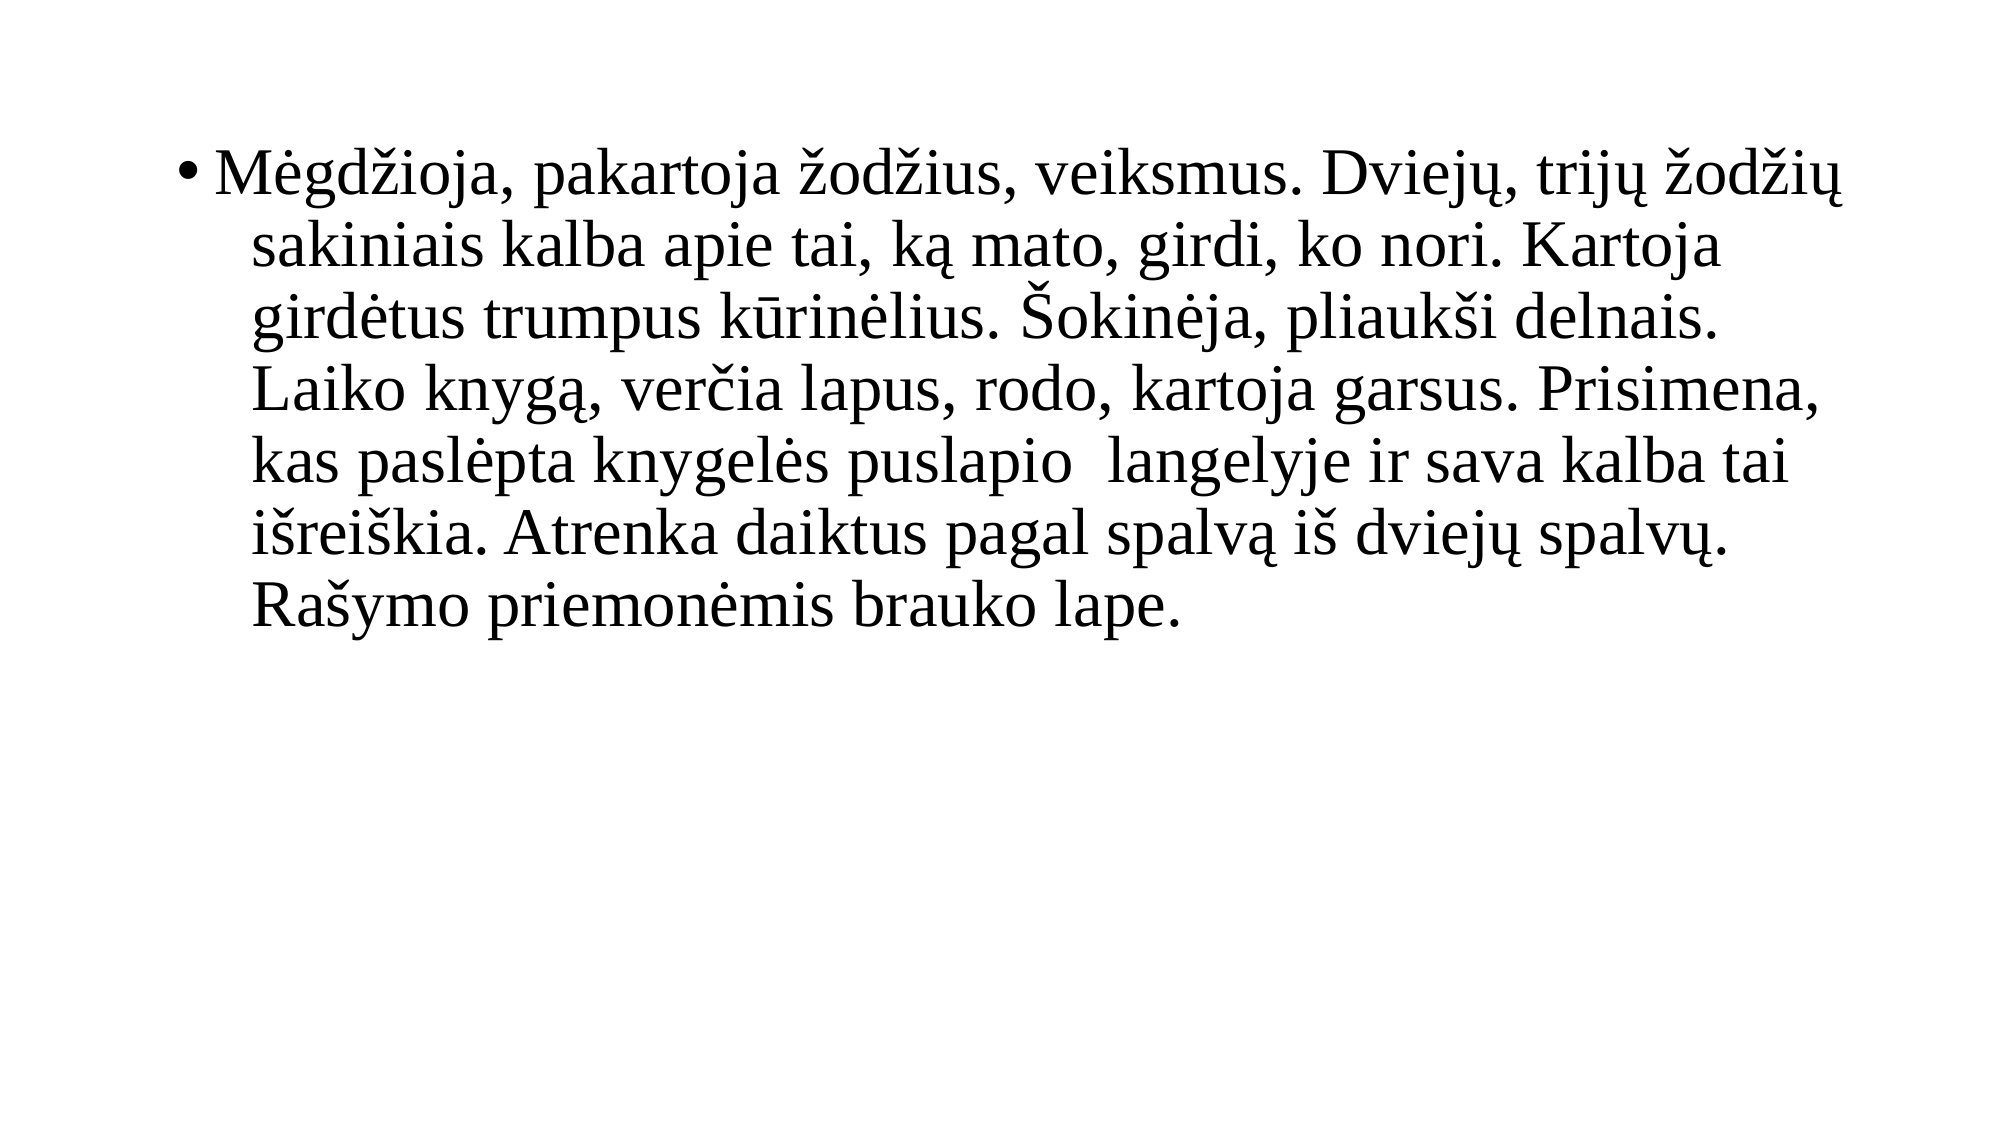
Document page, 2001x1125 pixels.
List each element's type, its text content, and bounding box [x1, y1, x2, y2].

list Mėgdžioja, pakartoja žodžius, veiksmus. Dviejų, trijų žodžių sakiniais kalba apie tai, ką mato, girdi, ko nori. Kartoja girdėtus trumpus kūrinėlius. Šokinėja, pliaukši delnais. Laiko knygą, verčia lapus, rodo, kartoja garsus. Prisimena, kas paslėpta knygelės puslapio langelyje ir sava kalba tai išreiškia. Atrenka daiktus pagal spalvą iš dviejų spalvų. Rašymo priemonėmis brauko lape. [161, 129, 1887, 844]
